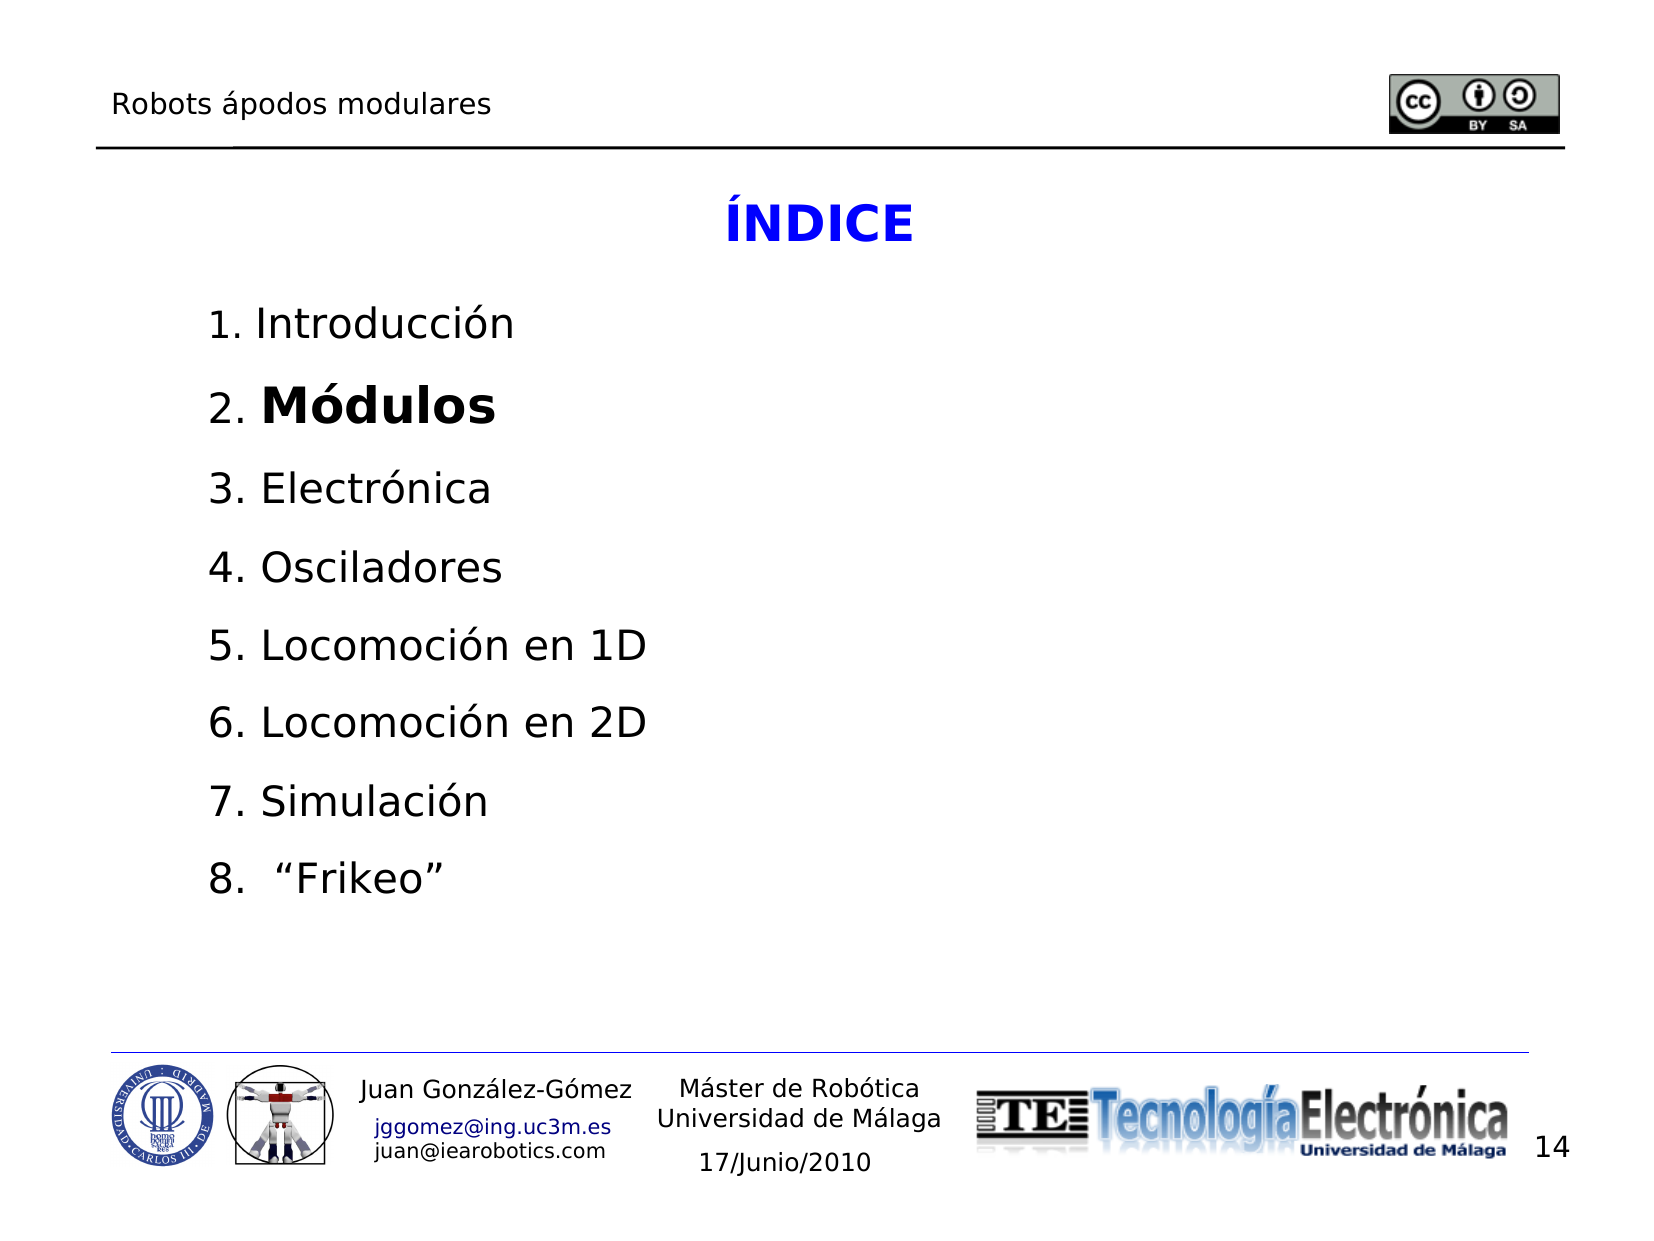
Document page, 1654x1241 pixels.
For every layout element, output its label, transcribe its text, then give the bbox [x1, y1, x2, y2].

picture [110, 1062, 215, 1167]
text_box Robots ápodos modulares [96, 79, 508, 129]
picture [226, 1065, 334, 1165]
text_box Introducción Módulos Electrónica Osciladores Locomoción en 1D Locomoción en 2D Simulación “Frikeo” [192, 292, 663, 912]
text_box 17/Junio/2010 [675, 1141, 888, 1186]
text_box ÍNDICE [709, 187, 931, 261]
picture [974, 1084, 1509, 1160]
picture [1389, 74, 1560, 134]
text_box jggomez@ing.uc3m.es juan@iearobotics.com [359, 1107, 627, 1172]
text_box Juan González-Gómez [345, 1068, 642, 1113]
text_box Máster de Robótica Universidad de Málaga [642, 1067, 958, 1141]
